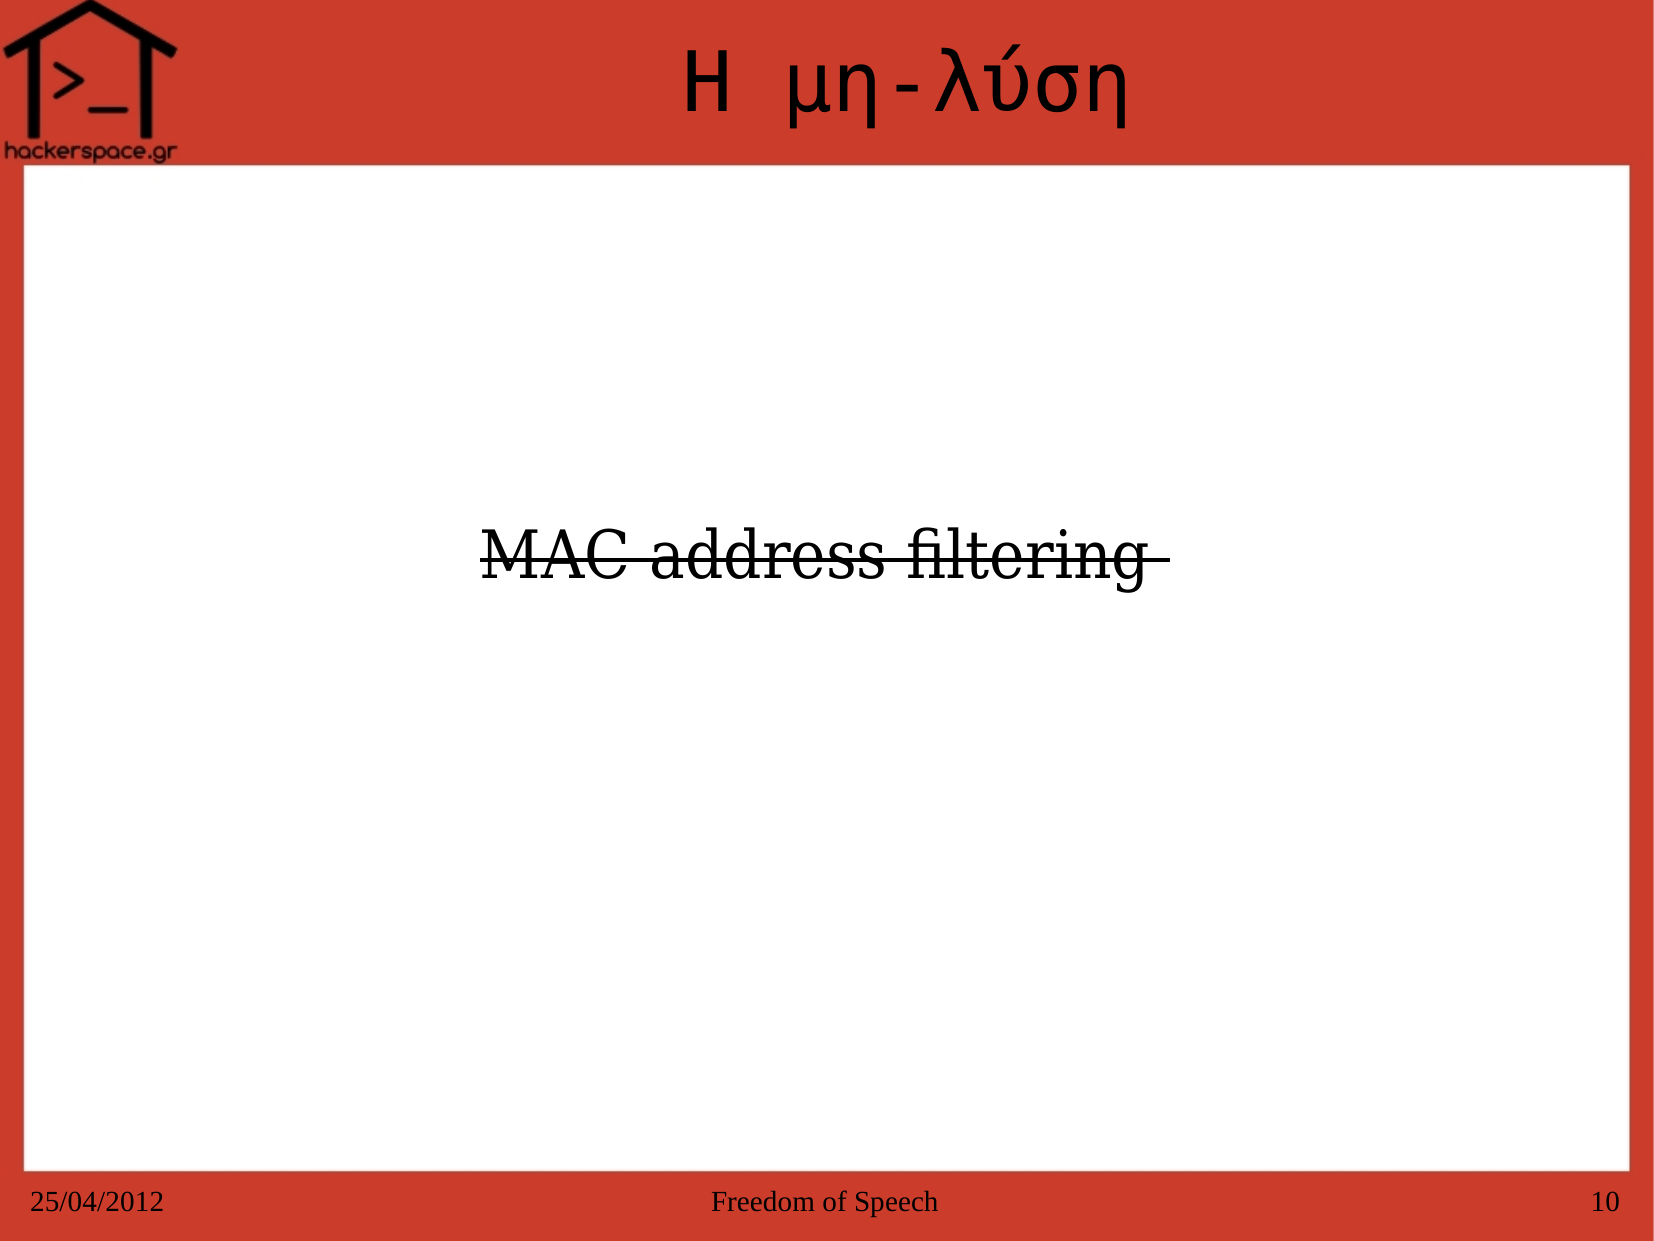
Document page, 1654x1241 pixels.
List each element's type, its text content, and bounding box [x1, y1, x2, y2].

picture [0, 0, 1654, 1241]
list MAC address filtering [60, 195, 1591, 1141]
title Η μη-λύση [195, 15, 1621, 151]
